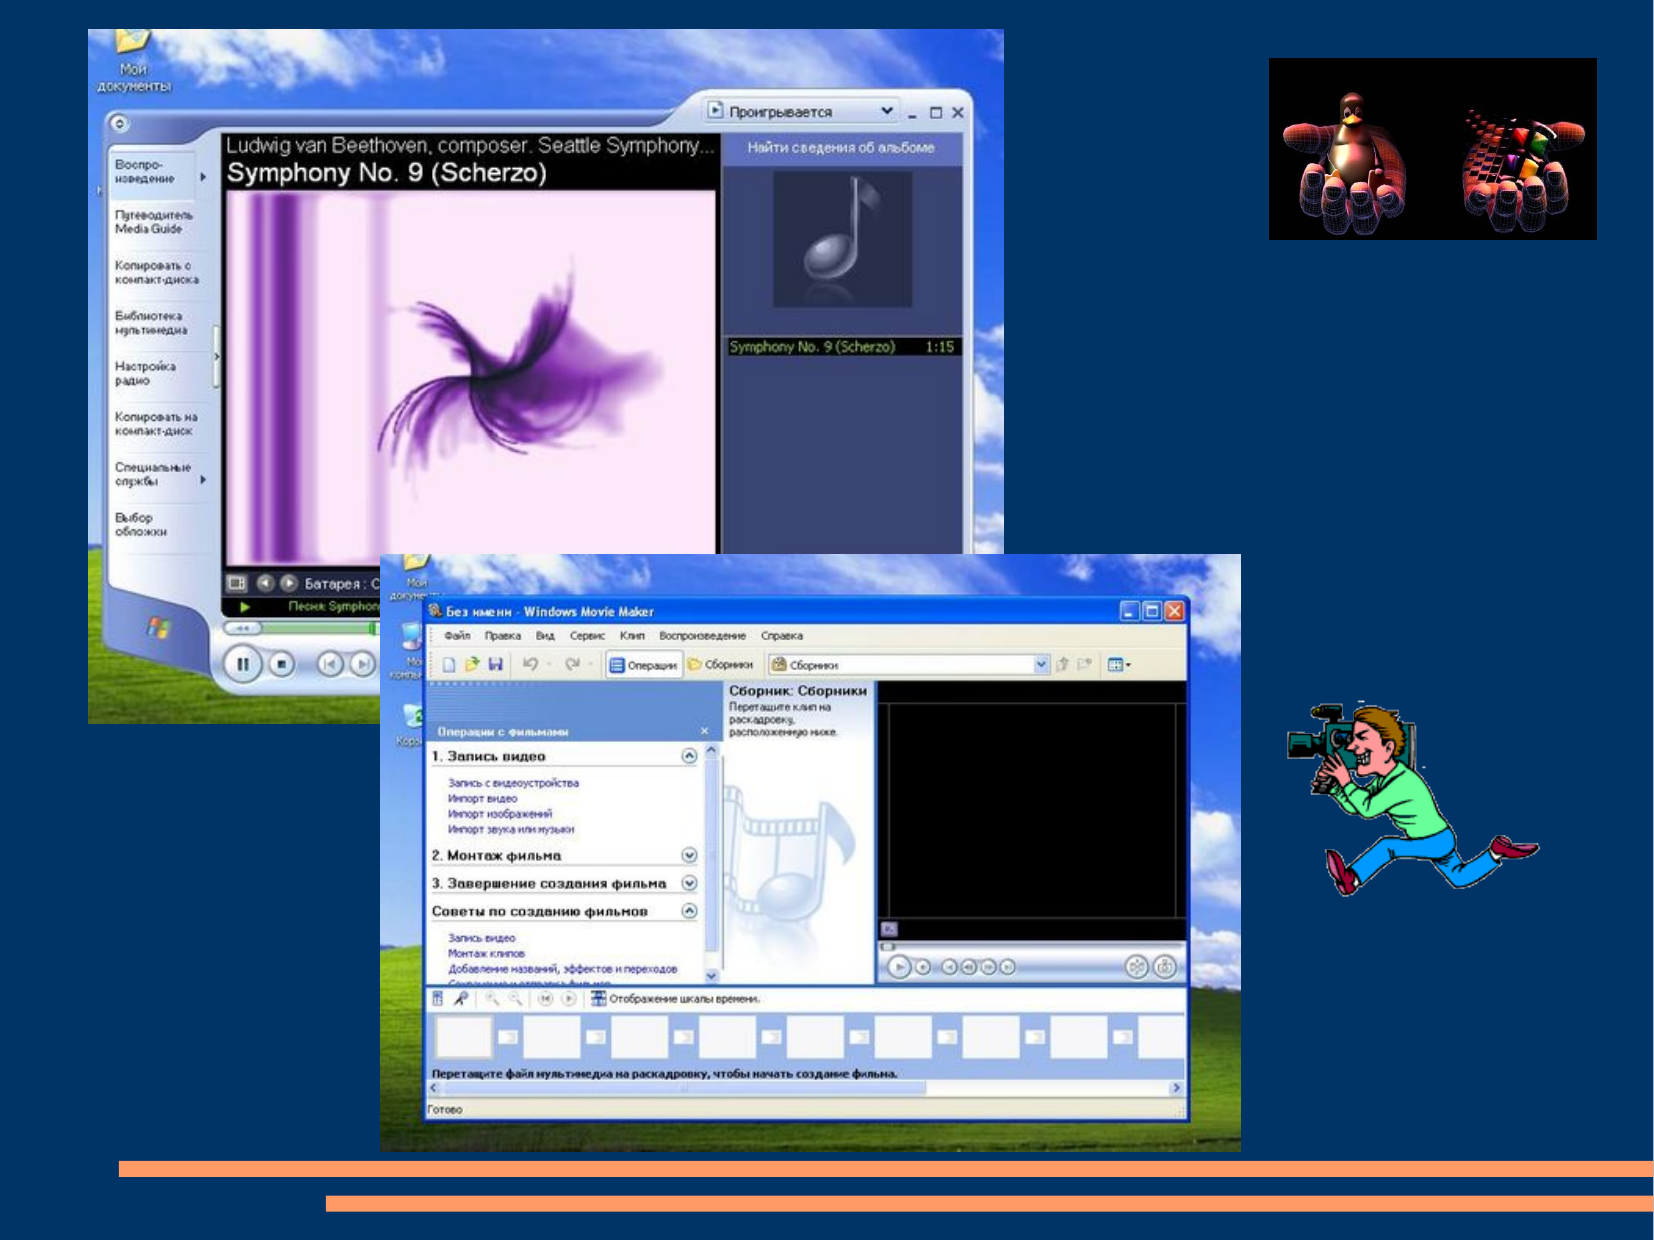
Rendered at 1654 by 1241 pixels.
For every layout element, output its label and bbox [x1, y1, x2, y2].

picture [88, 29, 1241, 1152]
picture [1269, 58, 1597, 240]
picture [1269, 679, 1562, 972]
